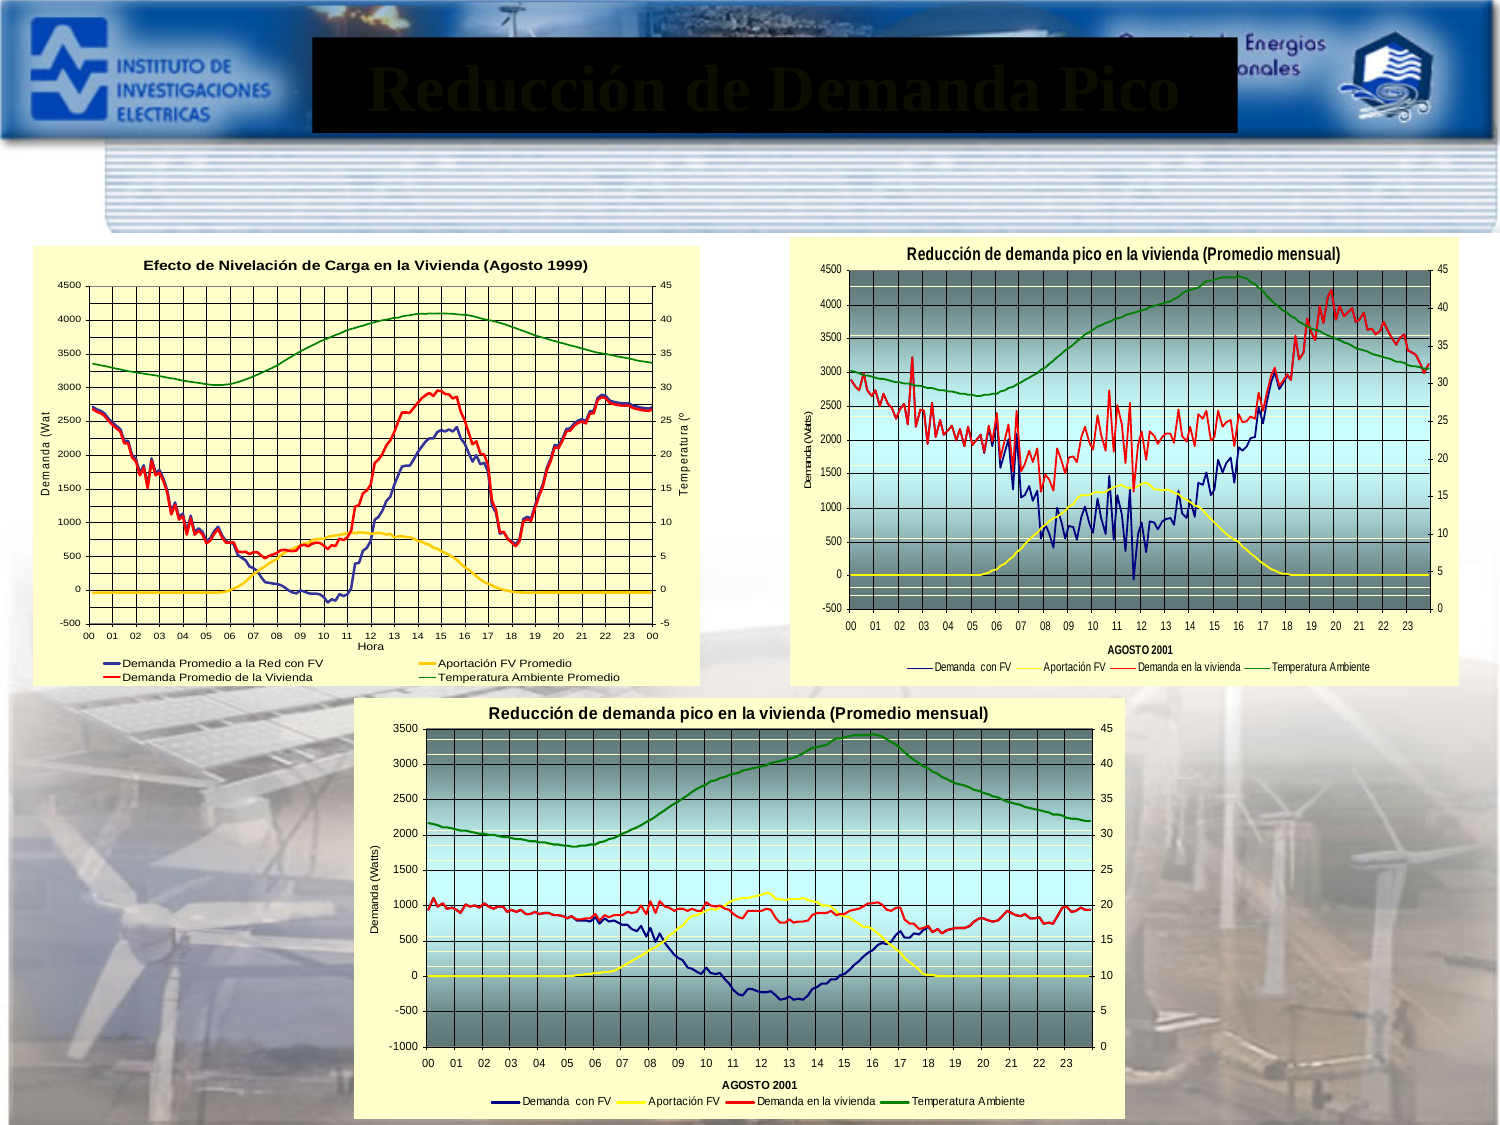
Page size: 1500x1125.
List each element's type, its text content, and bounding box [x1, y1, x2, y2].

picture [0, 0, 1500, 1125]
text_box Reducción de Demanda Pico [312, 37, 1238, 133]
